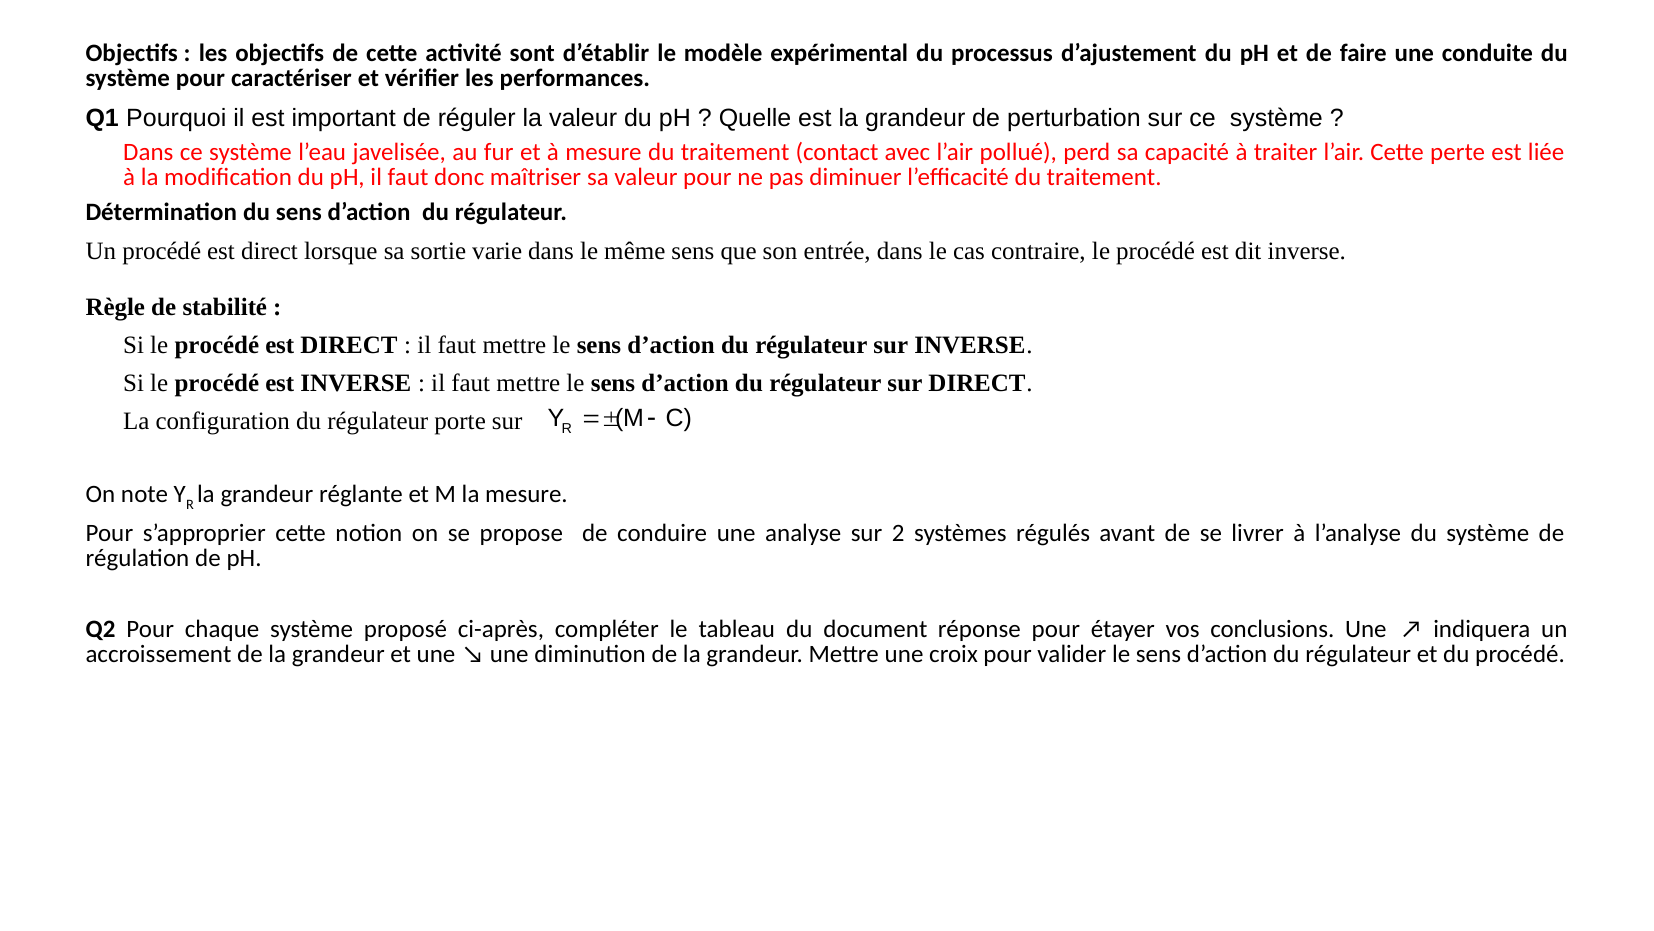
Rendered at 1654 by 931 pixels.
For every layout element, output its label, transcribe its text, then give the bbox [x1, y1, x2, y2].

picture [543, 401, 695, 439]
text_box Objectifs : les objectifs de cette activité sont d’établir le modèle expérimental du processus d’ajustement du pH et de faire une conduite du système pour caractériser et vérifier les performances. Q1 Pourquoi il est important de réguler la valeur du pH ? Quelle est la grandeur de perturbation sur ce système ? Dans ce système l’eau javelisée, au fur et à mesure du traitement (contact avec l’air pollué), perd sa capacité à traiter l’air. Cette perte est liée à la modification du pH, il faut donc maîtriser sa valeur pour ne pas diminuer l’efficacité du traitement. Détermination du sens d’action du régulateur. Un procédé est direct lorsque sa sortie varie dans le même sens que son entrée, dans le cas contraire, le procédé est dit inverse. Règle de stabilité : Si le procédé est DIRECT : il faut mettre le sens d’action du régulateur sur INVERSE. Si le procédé est INVERSE : il faut mettre le sens d’action du régulateur sur DIRECT. La configuration du régulateur porte sur On note YR la grandeur réglante et M la mesure. Pour s’approprier cette notion on se propose de conduire une analyse sur 2 systèmes régulés avant de se livrer à l’analyse du système de régulation de pH. Q2 Pour chaque système proposé ci-après, compléter le tableau du document réponse pour étayer vos conclusions. Une ↗ indiquera un accroissement de la grandeur et une ↘ une diminution de la grandeur. Mettre une croix pour valider le sens d’action du régulateur et du procédé. [70, 35, 1583, 729]
